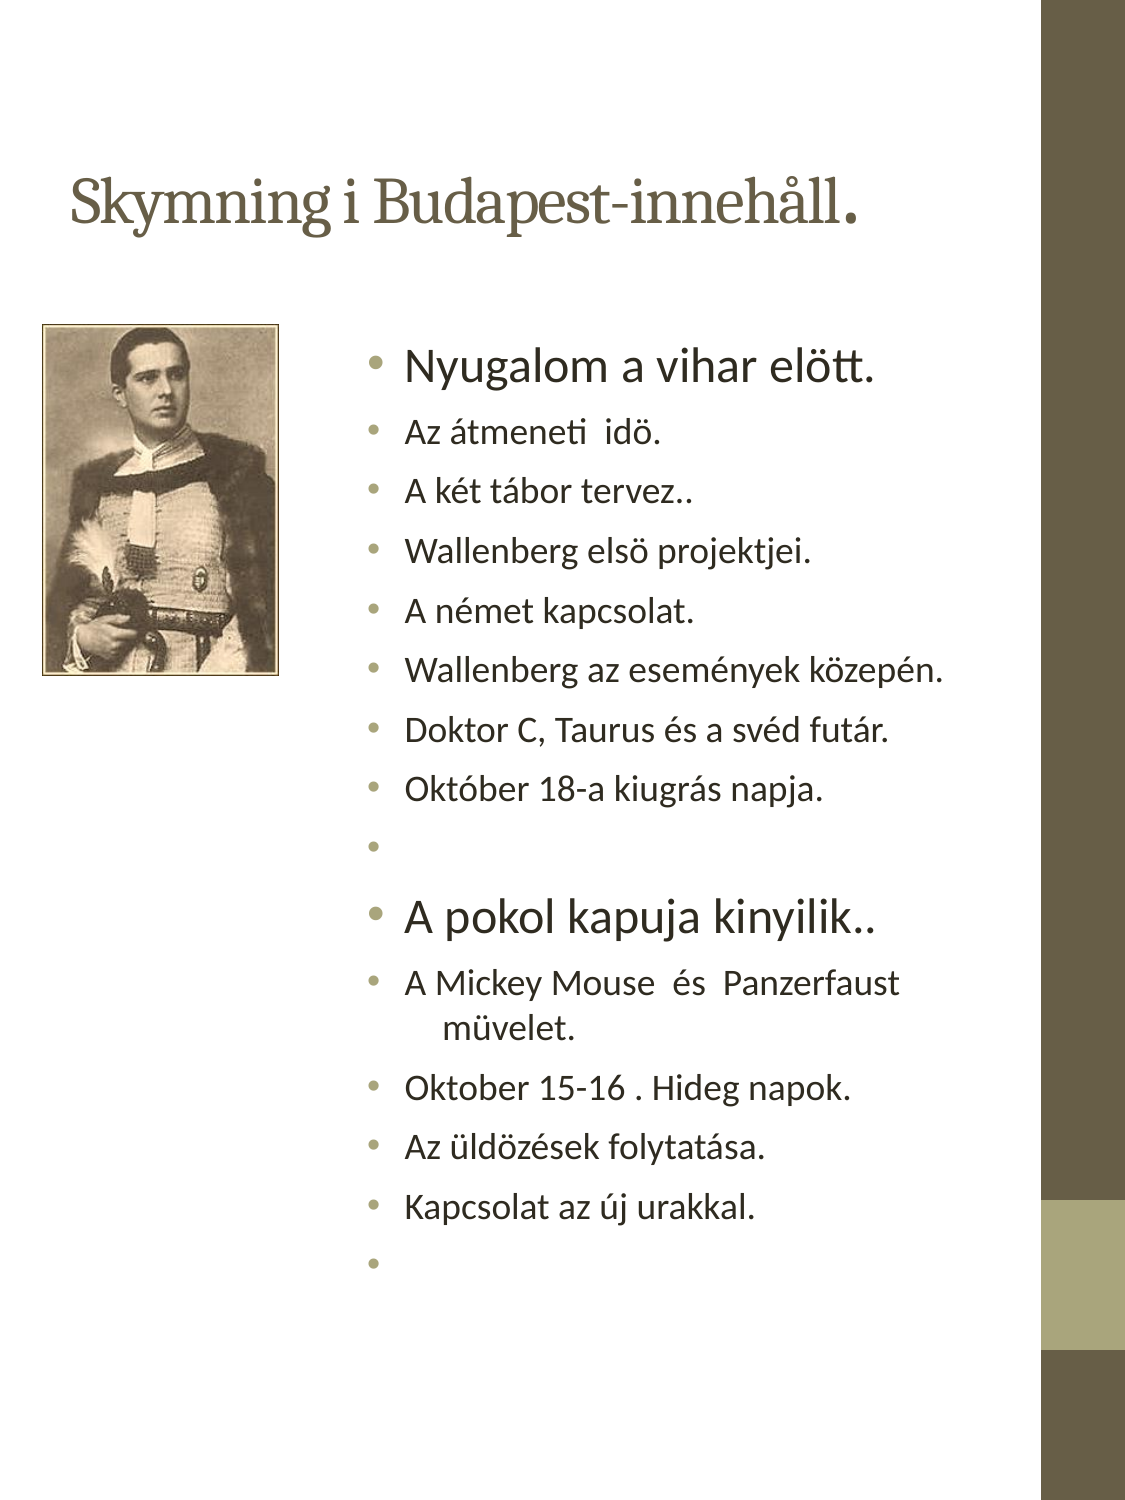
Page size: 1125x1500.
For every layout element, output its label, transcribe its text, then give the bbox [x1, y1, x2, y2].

list Nyugalom a vihar elött. Az átmeneti idö. A két tábor tervez.. Wallenberg elsö projektjei. A német kapcsolat. Wallenberg az események közepén. Doktor C, Taurus és a svéd futár. Október 18-a kiugrás napja. A pokol kapuja kinyilik.. A Mickey Mouse és Panzerfaust müvelet. Oktober 15-16 . Hideg napok. Az üldözések folytatása. Kapcsolat az új urakkal. [314, 324, 994, 1317]
title Skymning i Budapest-innehåll. [56, 60, 994, 311]
picture [42, 324, 279, 676]
